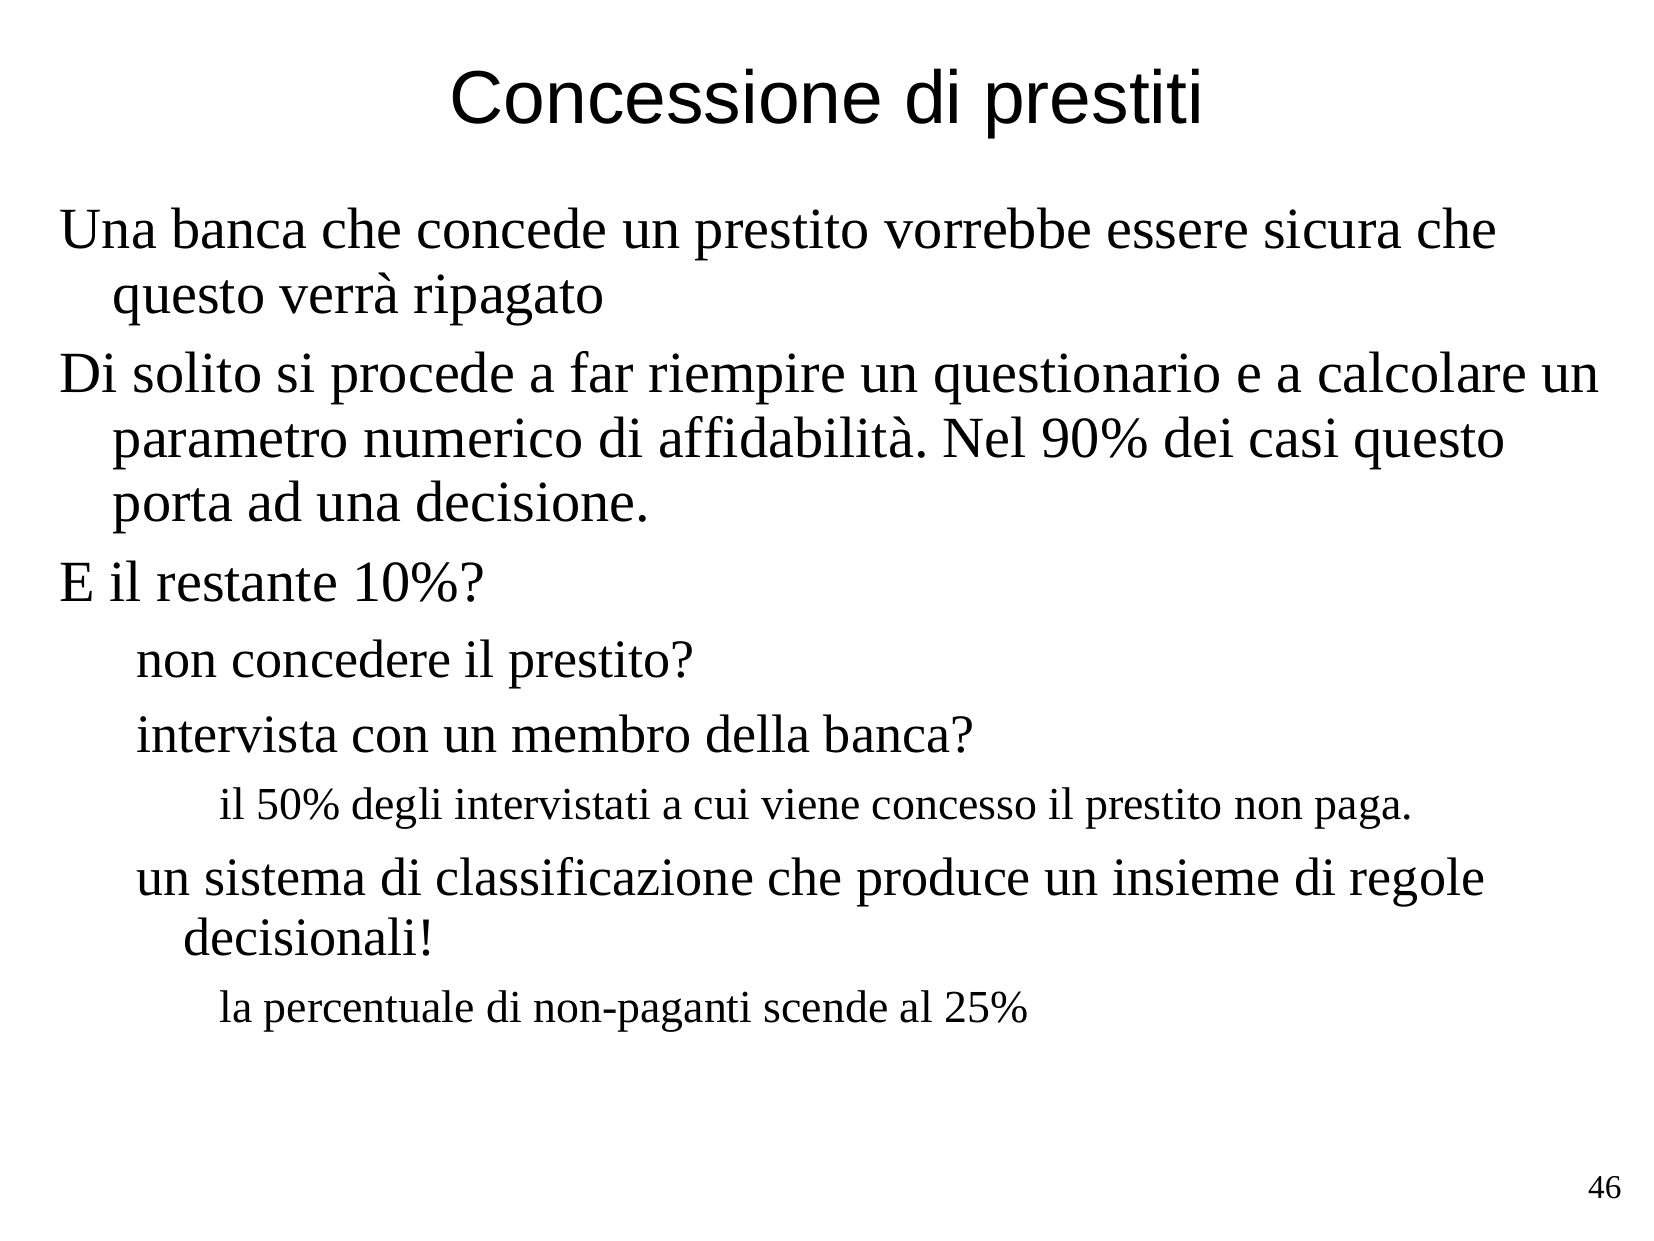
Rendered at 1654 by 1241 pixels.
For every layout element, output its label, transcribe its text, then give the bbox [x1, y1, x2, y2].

title Concessione di prestiti [37, 30, 1617, 166]
list Una banca che concede un prestito vorrebbe essere sicura che questo verrà ripagato Di solito si procede a far riempire un questionario e a calcolare un parametro numerico di affidabilità. Nel 90% dei casi questo porta ad una decisione. E il restante 10%? non concedere il prestito? intervista con un membro della banca? il 50% degli intervistati a cui viene concesso il prestito non paga. un sistema di classificazione che produce un insieme di regole decisionali! la percentuale di non-paganti scende al 25% [42, 196, 1612, 1187]
